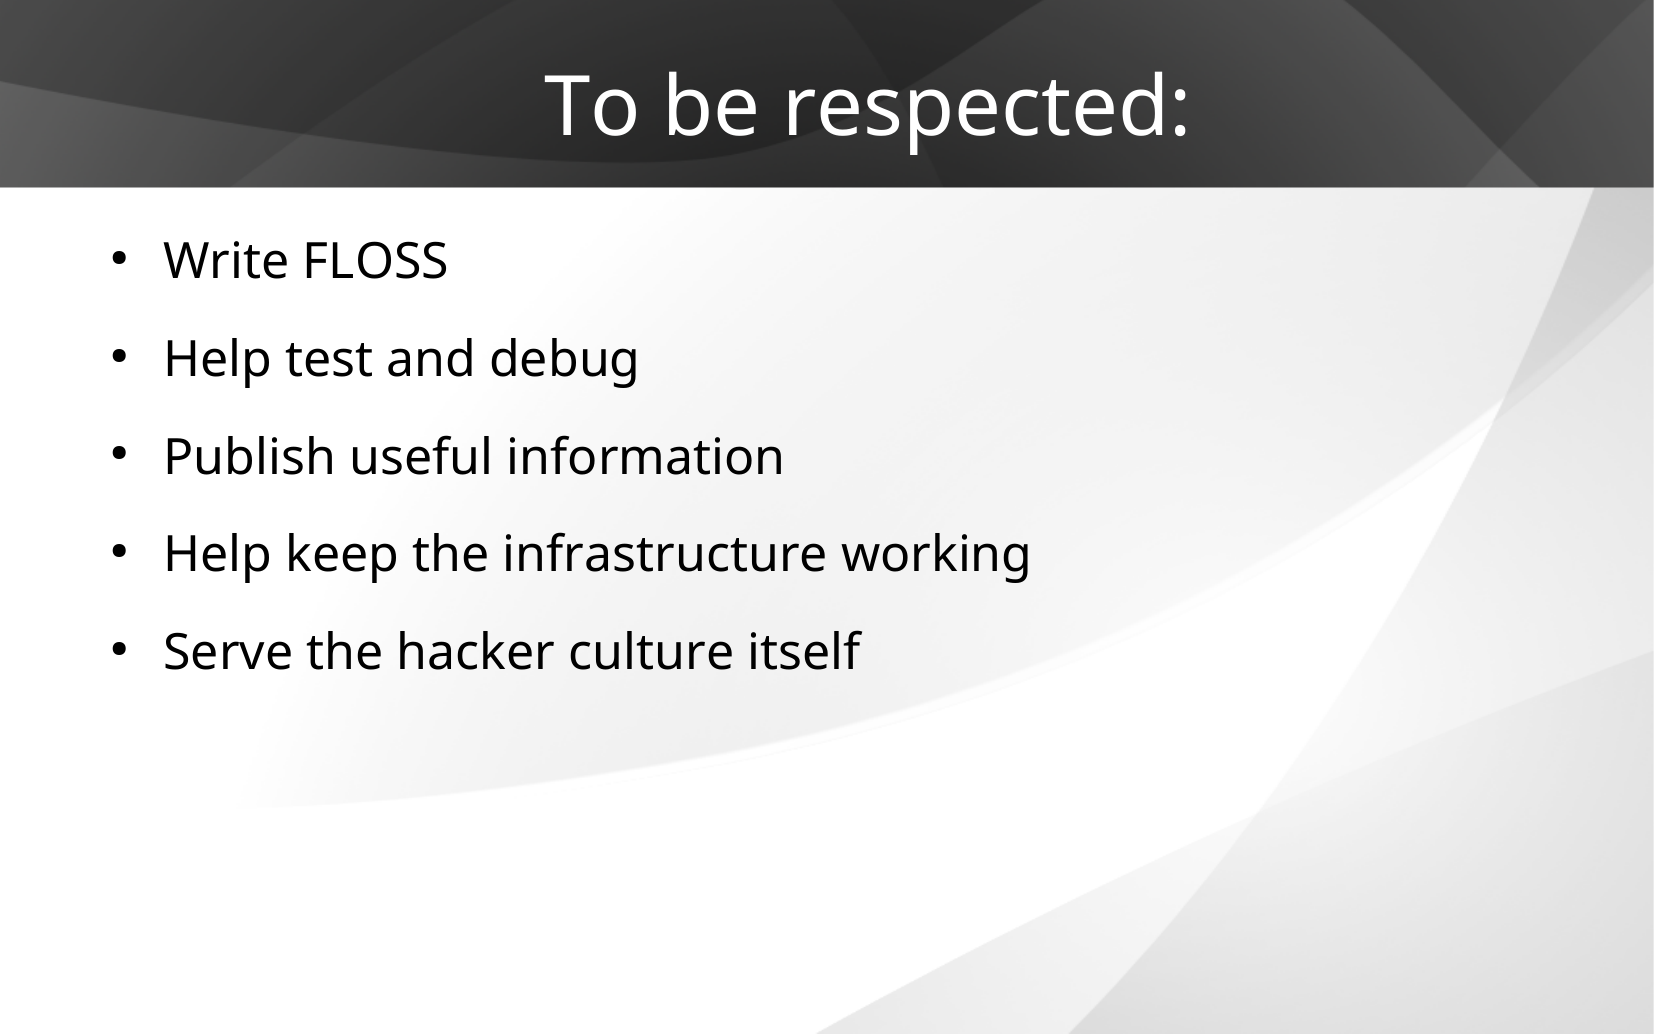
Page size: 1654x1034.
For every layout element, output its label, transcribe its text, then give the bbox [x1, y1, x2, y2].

list Write FLOSS Help test and debug Publish useful information Help keep the infrastructure working Serve the hacker culture itself [75, 225, 1613, 1013]
picture [0, 0, 1654, 1034]
title To be respected: [124, 0, 1613, 208]
